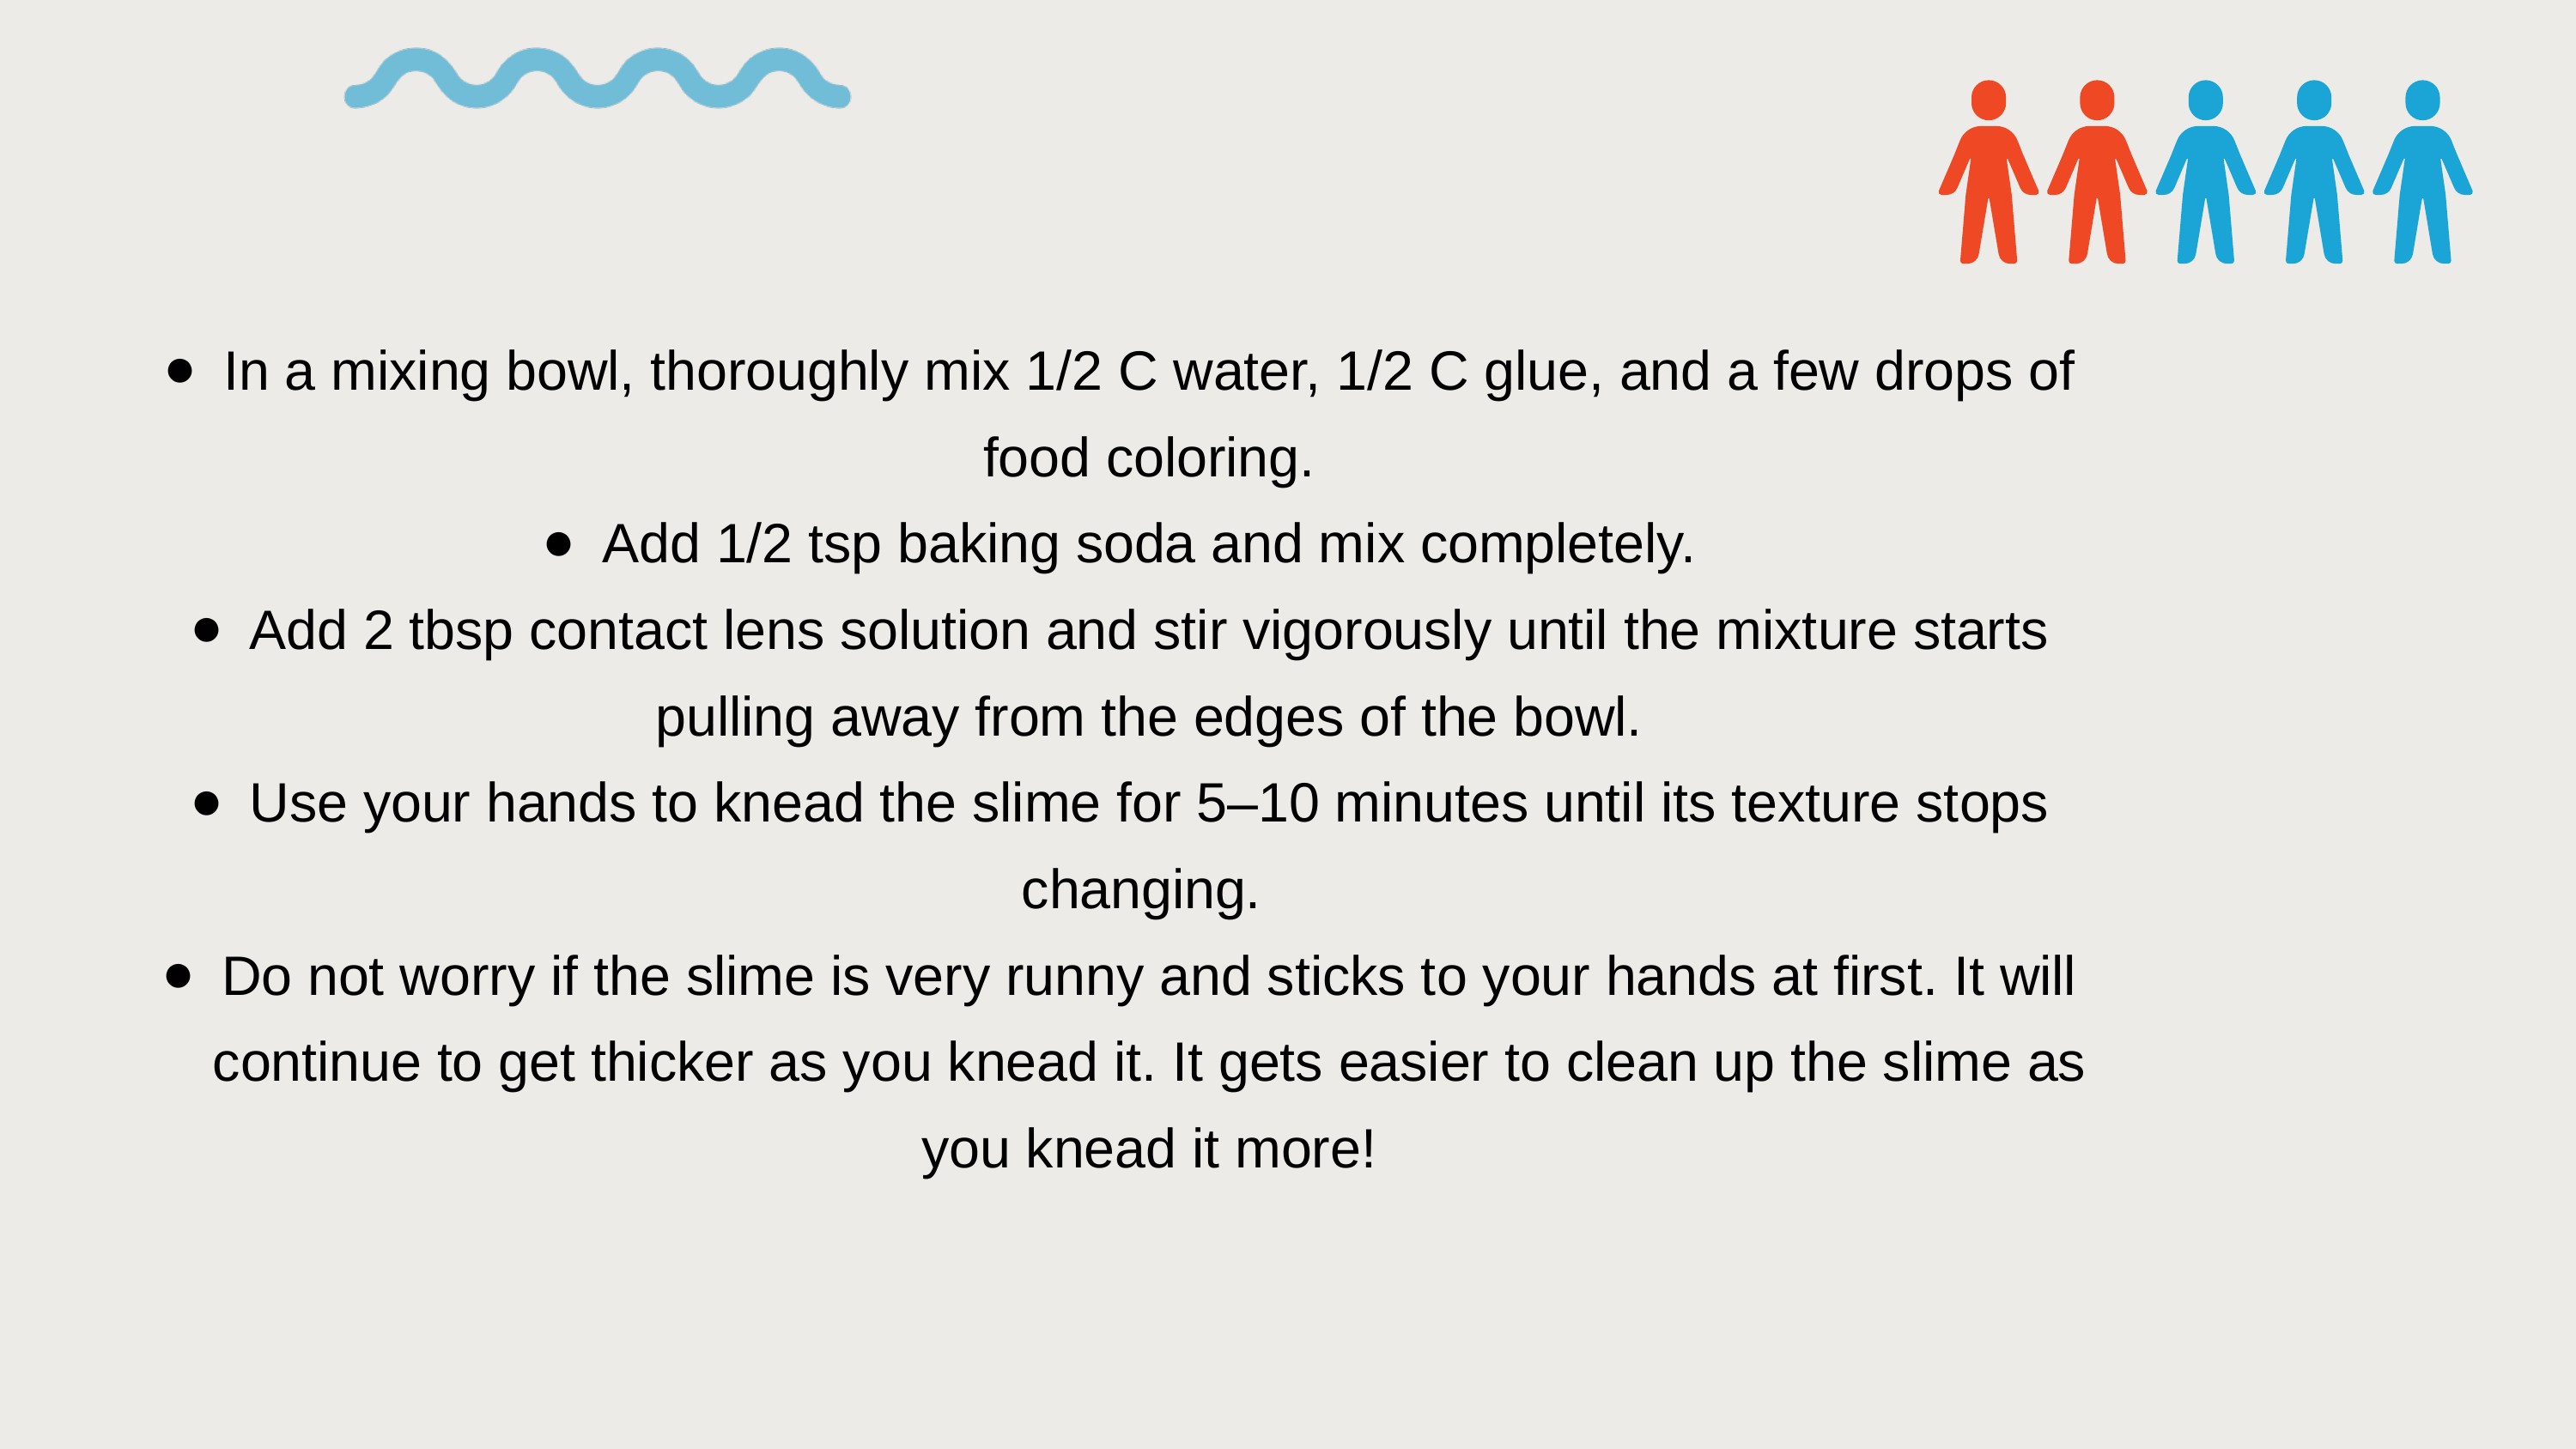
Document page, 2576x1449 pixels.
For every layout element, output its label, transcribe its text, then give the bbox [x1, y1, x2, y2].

text_box [2297, 80, 2332, 121]
text_box [2188, 80, 2223, 121]
text_box [1938, 125, 2039, 264]
text_box [2080, 80, 2115, 121]
text_box [2047, 125, 2148, 264]
text_box [2263, 125, 2365, 264]
text_box In a mixing bowl, thoroughly mix 1/2 C water, 1/2 C glue, and a few drops of food coloring. Add 1/2 tsp baking soda and mix completely. Add 2 tbsp contact lens solution and stir vigorously until the mixture starts pulling away from the edges of the bowl. Use your hands to knead the slime for 5–10 minutes until its texture stops changing. Do not worry if the slime is very runny and sticks to your hands at first. It will continue to get thicker as you knead it. It gets easier to clean up the slime as you knead it more! [144, 314, 2089, 1179]
text_box [2155, 125, 2257, 264]
picture [341, 45, 854, 111]
text_box [2405, 80, 2440, 121]
text_box [1971, 80, 2007, 121]
text_box [2372, 125, 2473, 264]
